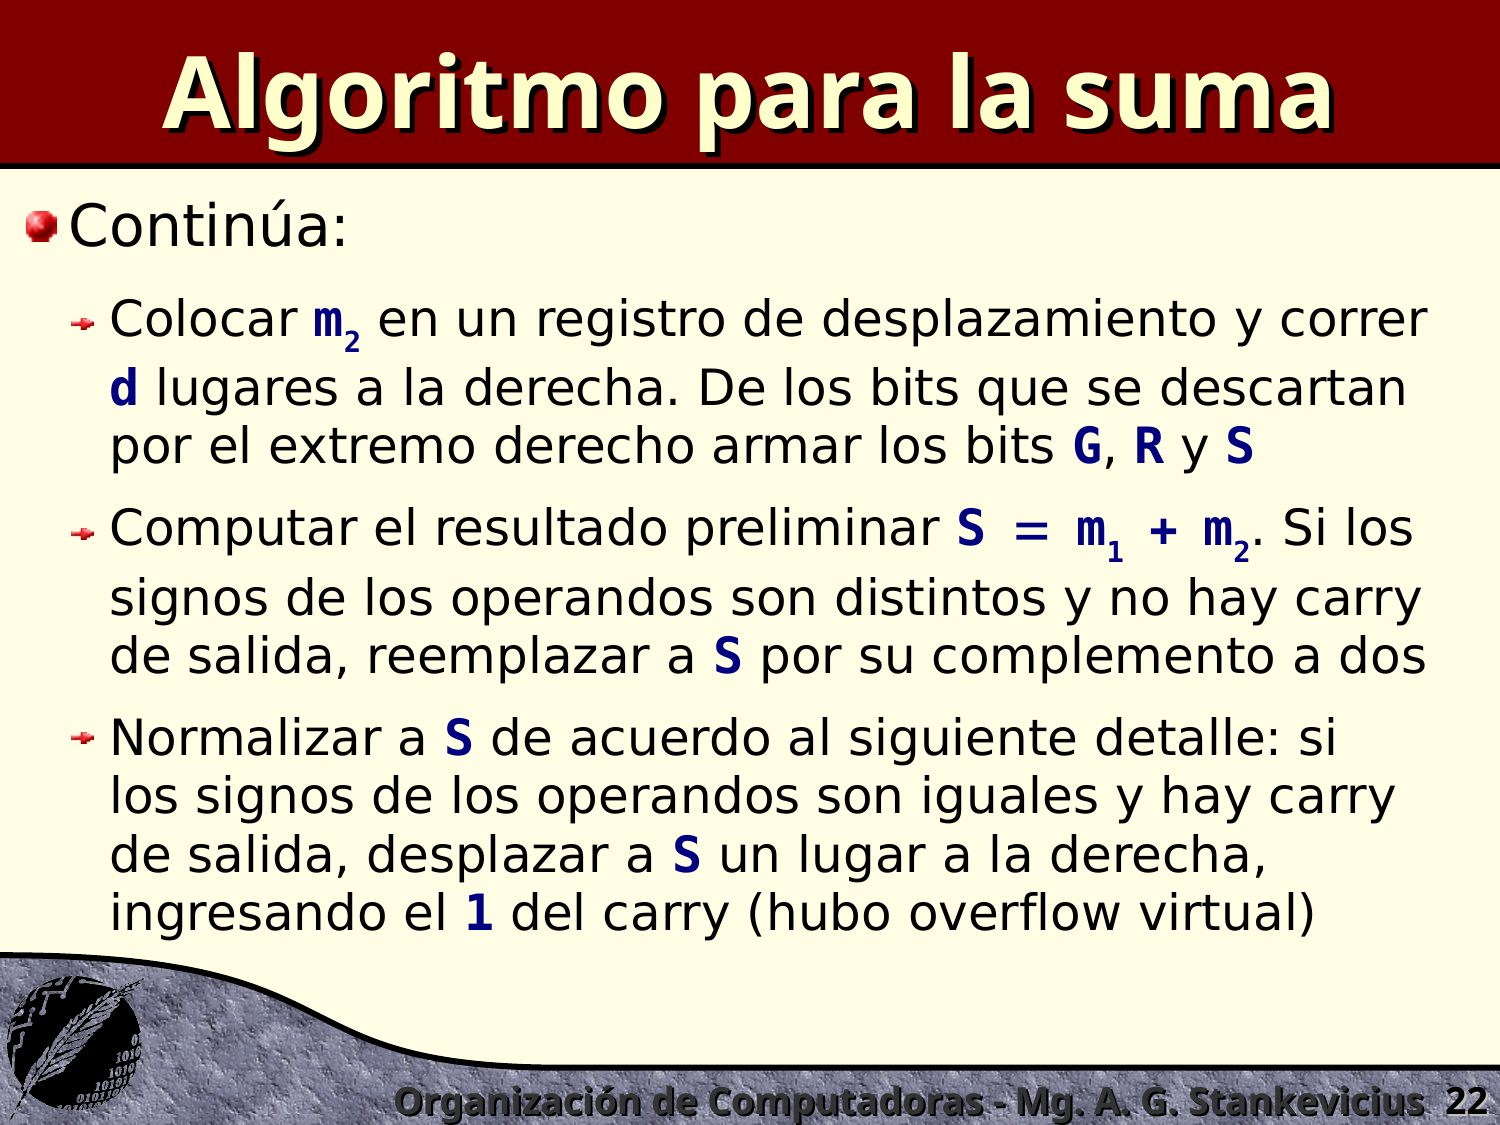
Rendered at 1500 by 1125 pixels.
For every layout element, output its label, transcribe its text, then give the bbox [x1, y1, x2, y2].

picture [448, 1100, 455, 1110]
picture [802, 1100, 806, 1110]
picture [0, 959, 1500, 1125]
picture [1058, 1100, 1065, 1110]
title Algoritmo para la suma [15, 5, 1485, 160]
list Continúa: Colocar m2 en un registro de desplazamiento y correr d lugares a la derecha. De los bits que se descartan por el extremo derecho armar los bits G, R y S Computar el resultado preliminar S = m1 + m2. Si los signos de los operandos son distintos y no hay carry de salida, reemplazar a S por su complemento a dos Normalizar a S de acuerdo al siguiente detalle: si los signos de los operandos son iguales y hay carry de salida, desplazar a S un lugar a la derecha, ingresando el 1 del carry (hubo overflow virtual) [11, 192, 1486, 950]
